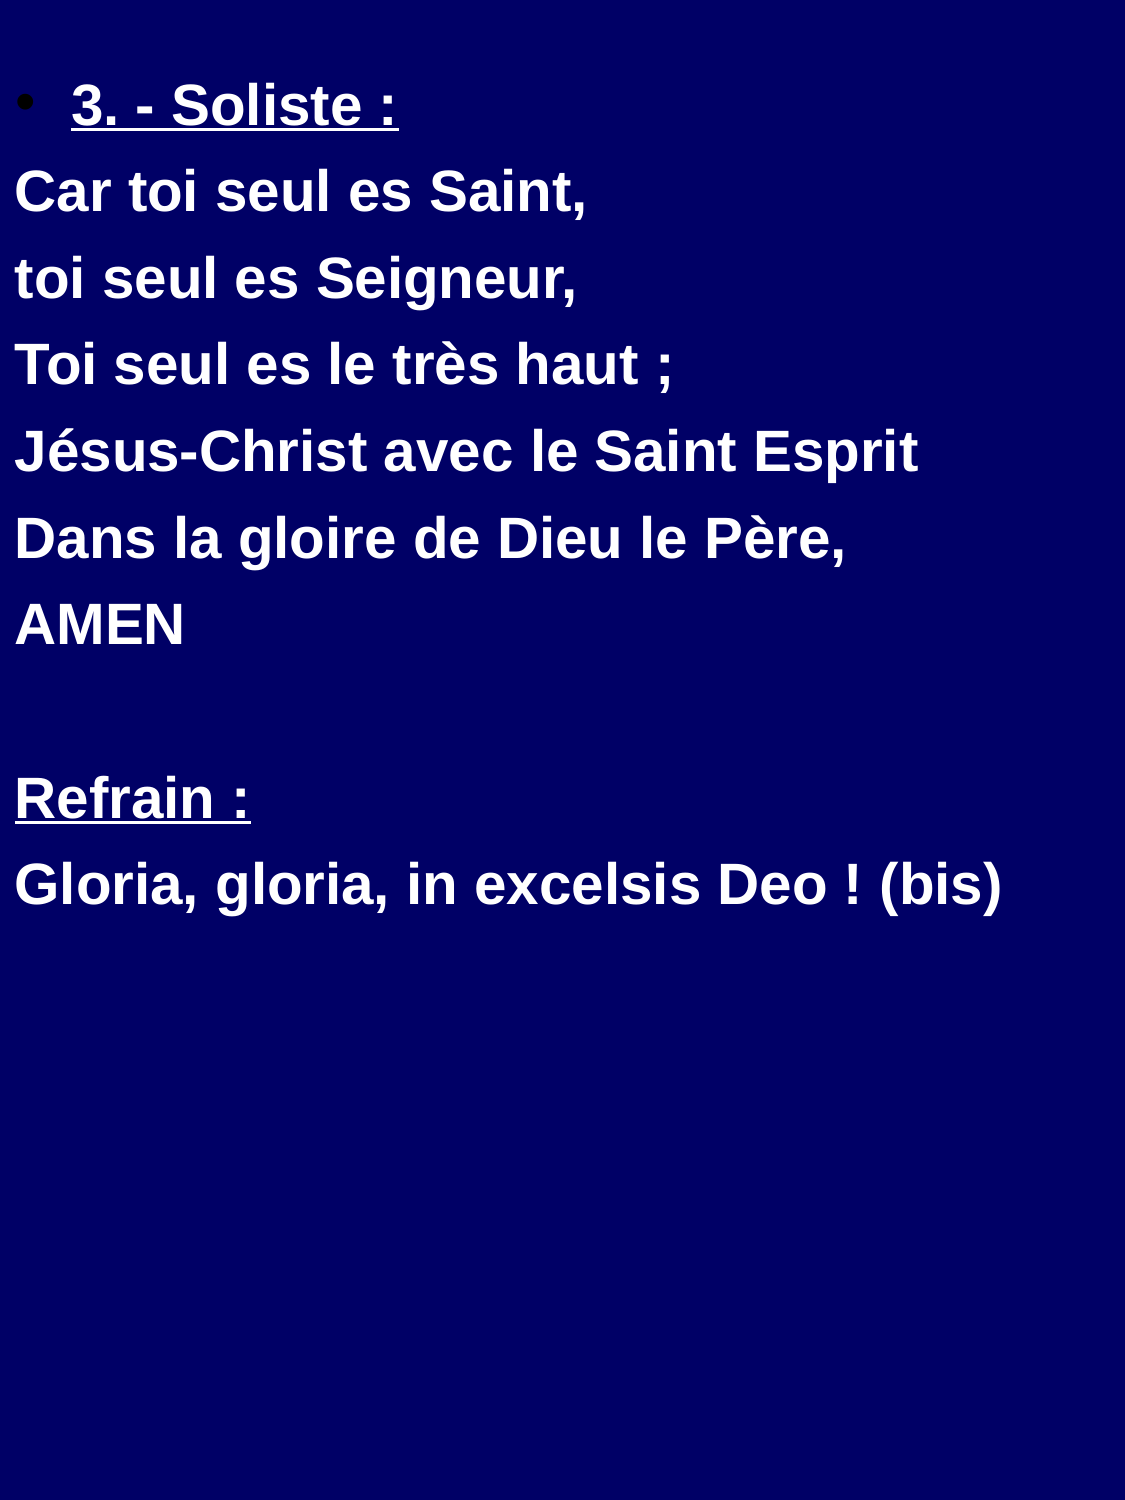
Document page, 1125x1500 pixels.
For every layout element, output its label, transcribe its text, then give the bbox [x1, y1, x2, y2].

text_box 3. - Soliste : Car toi seul es Saint, toi seul es Seigneur, Toi seul es le très haut ; Jésus-Christ avec le Saint Esprit Dans la gloire de Dieu le Père, AMEN Refrain : Gloria, gloria, in excelsis Deo ! (bis) [0, 59, 1125, 1488]
